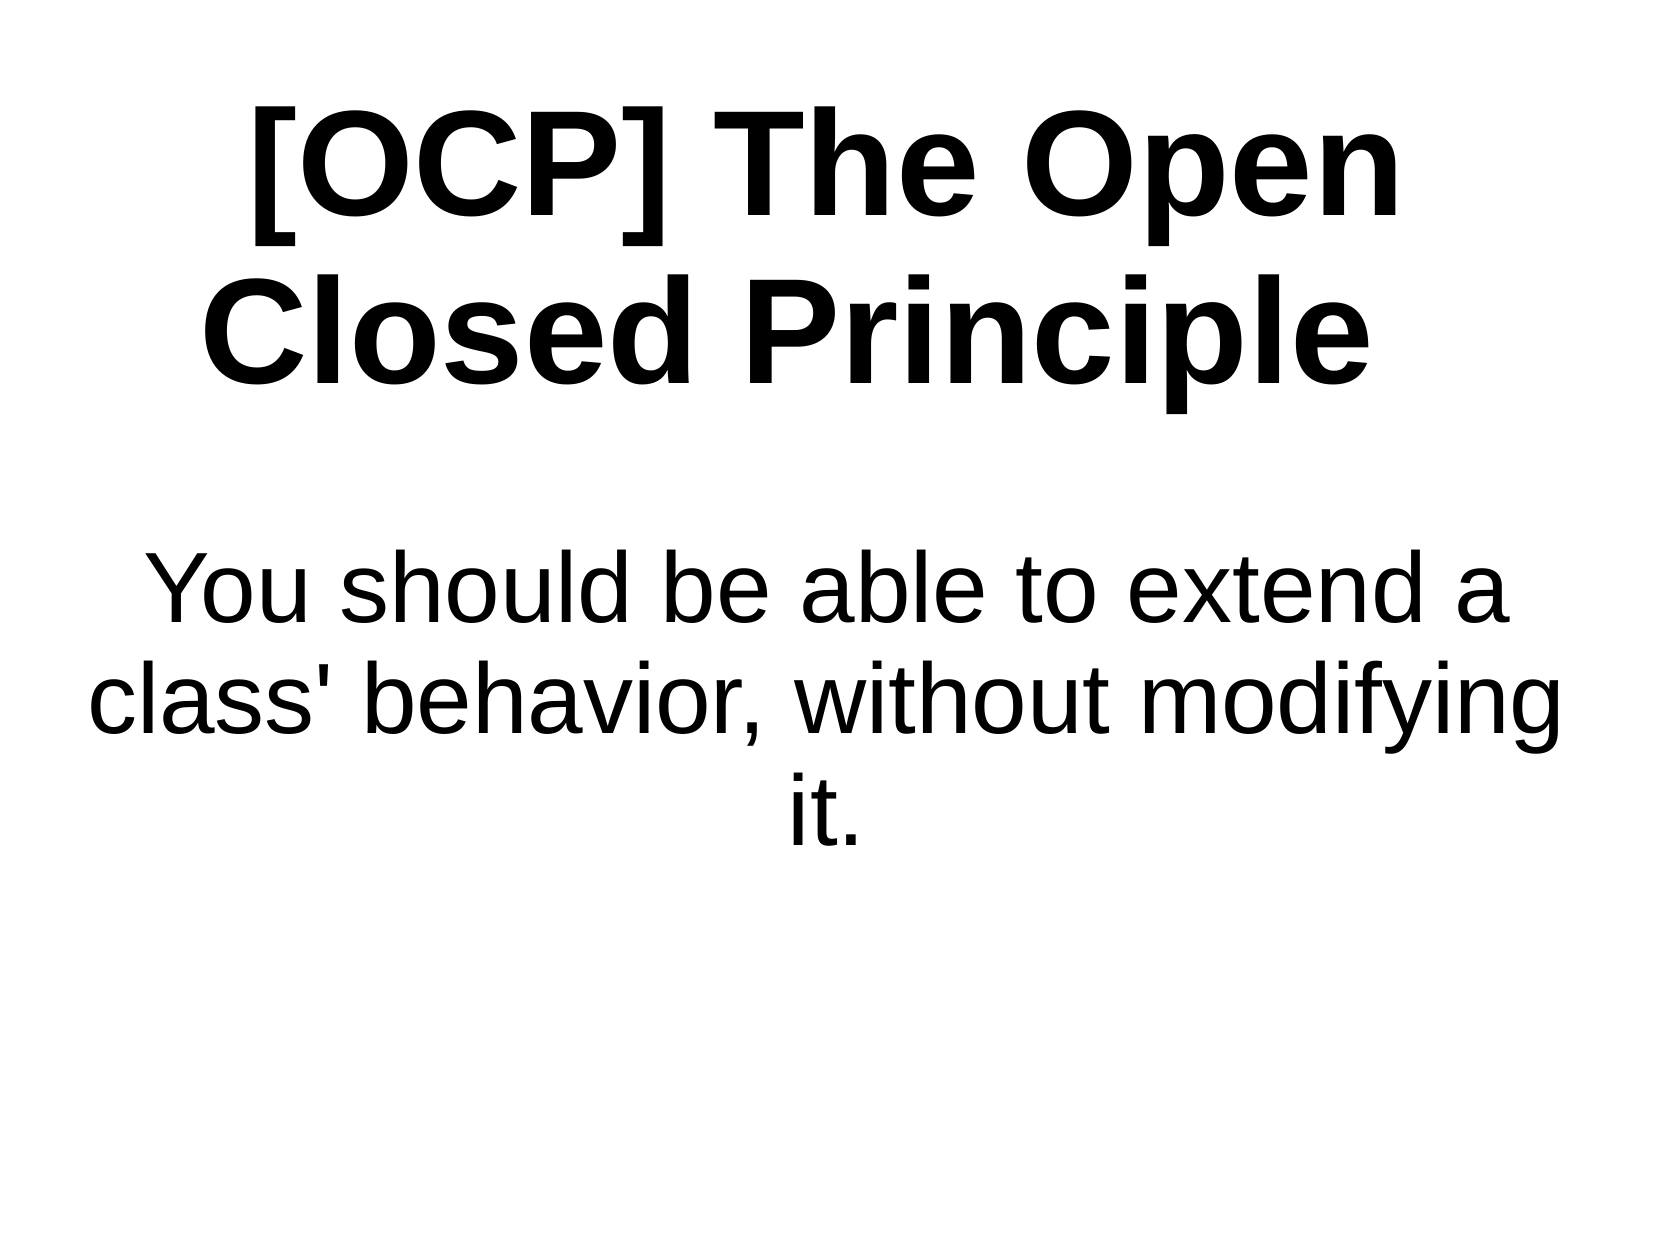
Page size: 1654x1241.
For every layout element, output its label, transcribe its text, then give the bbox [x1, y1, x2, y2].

subtitle You should be able to extend a class' behavior, without modifying it. [82, 297, 1571, 1102]
title [OCP] The Open Closed Principle [0, 0, 1654, 502]
